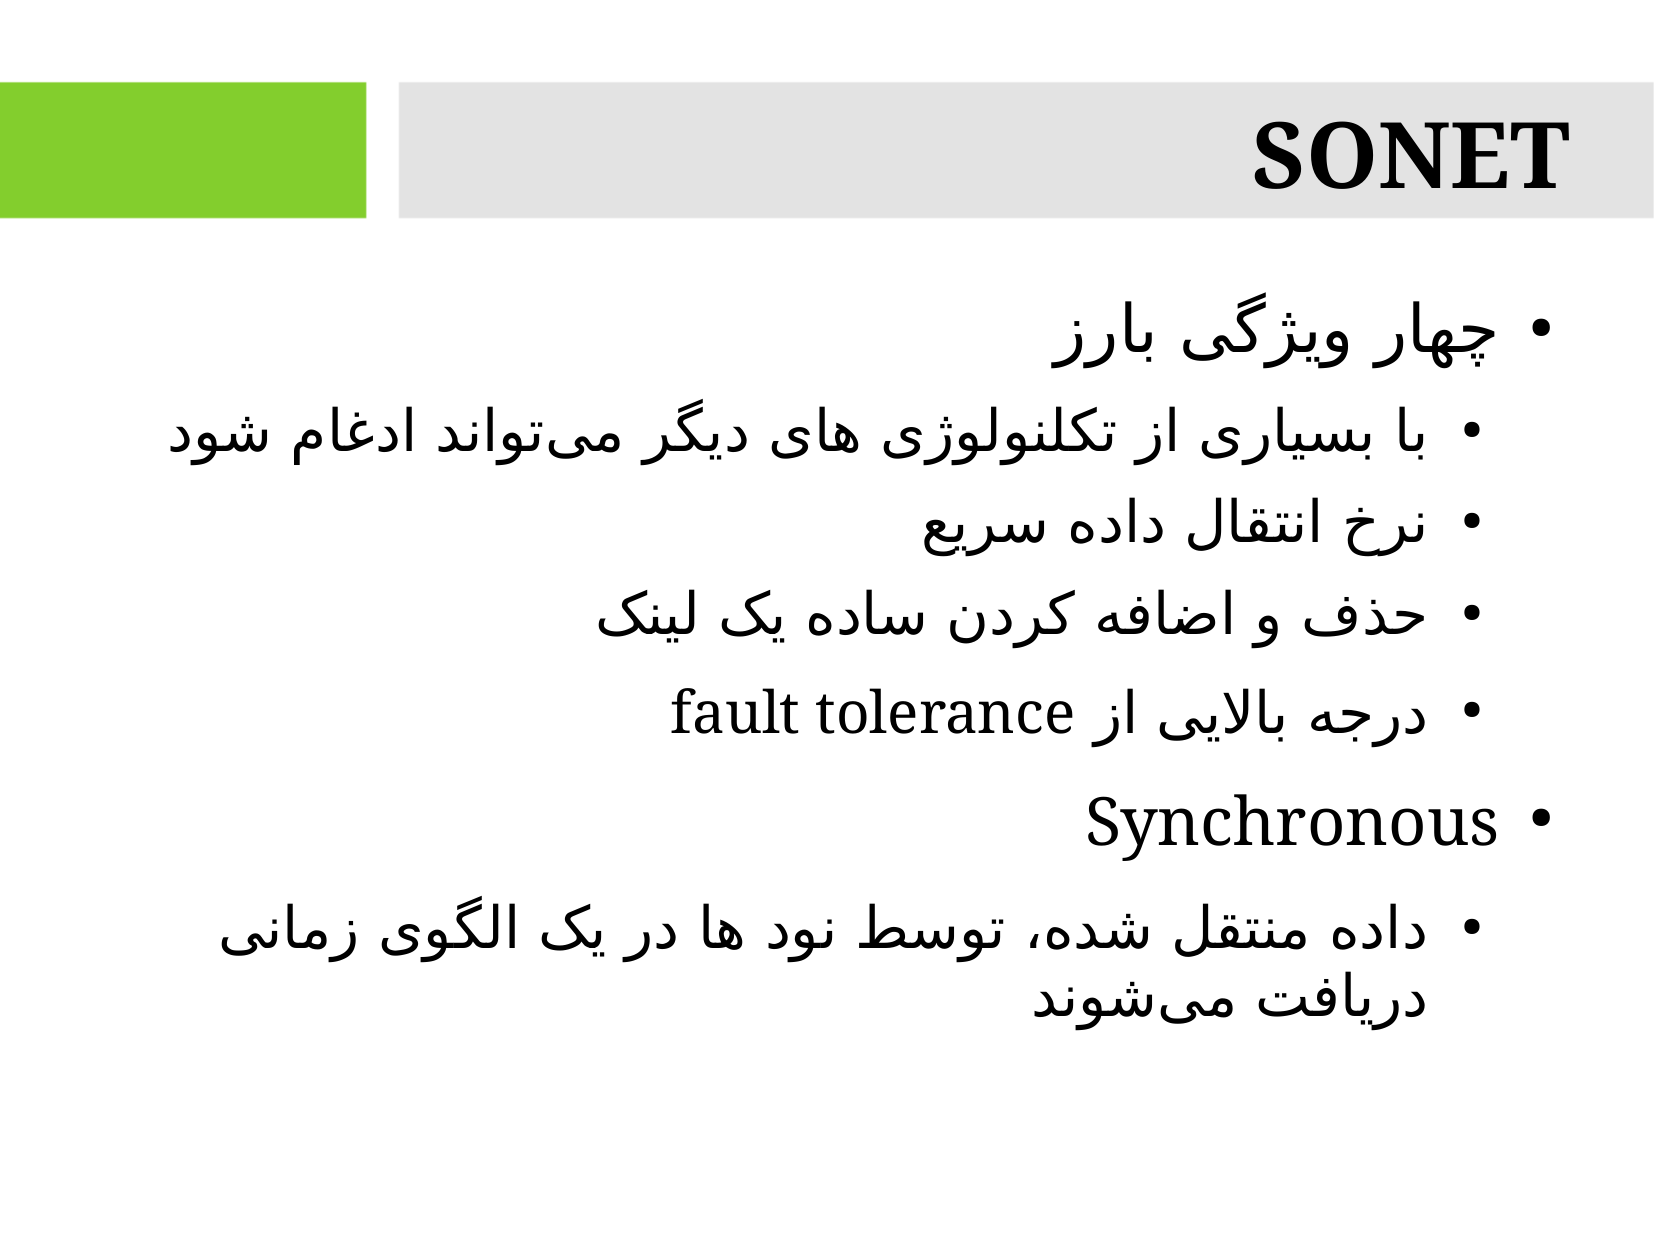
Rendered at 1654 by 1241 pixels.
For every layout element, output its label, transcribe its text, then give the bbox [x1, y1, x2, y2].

list چهار ویژگی بارز با بسیاری از تکلنولوژی های دیگر می‌تواند ادغام شود نرخ انتقال داده سریع حذف و اضافه کردن ساده یک لینک درجه بالایی از fault tolerance Synchronous داده منتقل شده، توسط نود ها در یک الگوی زمانی دریافت می‌شوند [82, 290, 1571, 1109]
picture [0, 0, 1654, 1241]
title SONET [82, 49, 1571, 257]
